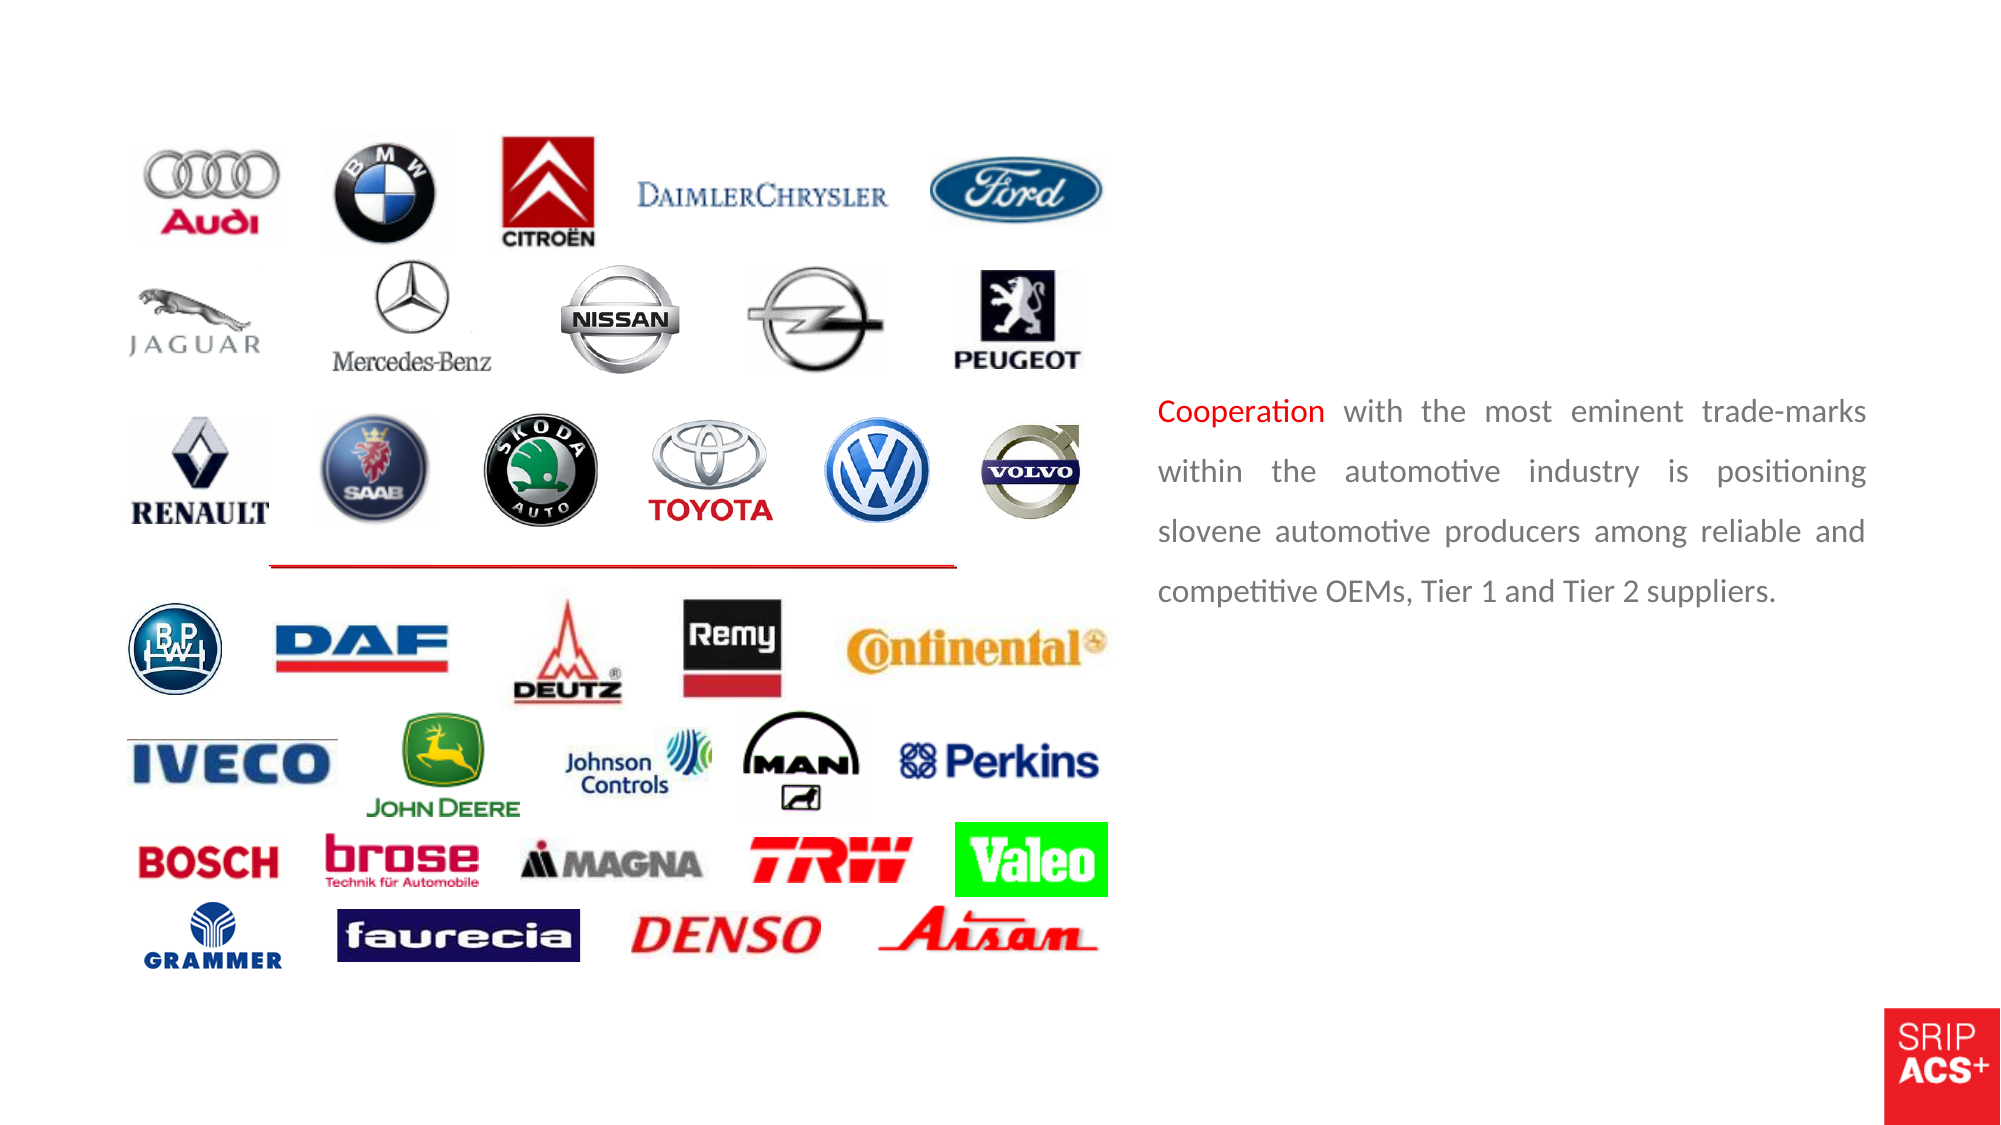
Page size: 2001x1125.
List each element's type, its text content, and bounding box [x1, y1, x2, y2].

picture [316, 412, 434, 528]
picture [746, 265, 887, 374]
picture [481, 411, 598, 528]
picture [364, 711, 520, 817]
picture [561, 264, 680, 374]
picture [127, 416, 269, 524]
text_box Cooperation with the most eminent trade-marks within the automotive industry is positioning slovene automotive producers among reliable and competitive OEMs, Tier 1 and Tier 2 suppliers. [1143, 362, 1882, 753]
picture [930, 156, 1107, 229]
picture [679, 595, 786, 702]
picture [337, 909, 581, 962]
picture [272, 621, 450, 676]
picture [127, 270, 263, 369]
picture [324, 128, 452, 257]
picture [490, 134, 599, 251]
picture [139, 897, 287, 973]
picture [955, 823, 1108, 897]
picture [636, 146, 892, 239]
picture [133, 836, 285, 884]
picture [127, 739, 338, 789]
picture [127, 602, 222, 695]
picture [750, 837, 914, 883]
picture [1882, 1006, 2000, 1125]
picture [645, 417, 777, 522]
picture [520, 837, 709, 882]
picture [894, 739, 1106, 788]
picture [871, 899, 1108, 971]
picture [499, 586, 629, 710]
picture [977, 420, 1085, 520]
picture [329, 258, 495, 381]
picture [325, 833, 479, 887]
picture [835, 616, 1120, 681]
picture [739, 705, 869, 824]
picture [133, 143, 286, 242]
picture [631, 911, 821, 959]
picture [954, 270, 1084, 370]
picture [546, 727, 713, 801]
picture [824, 417, 930, 523]
